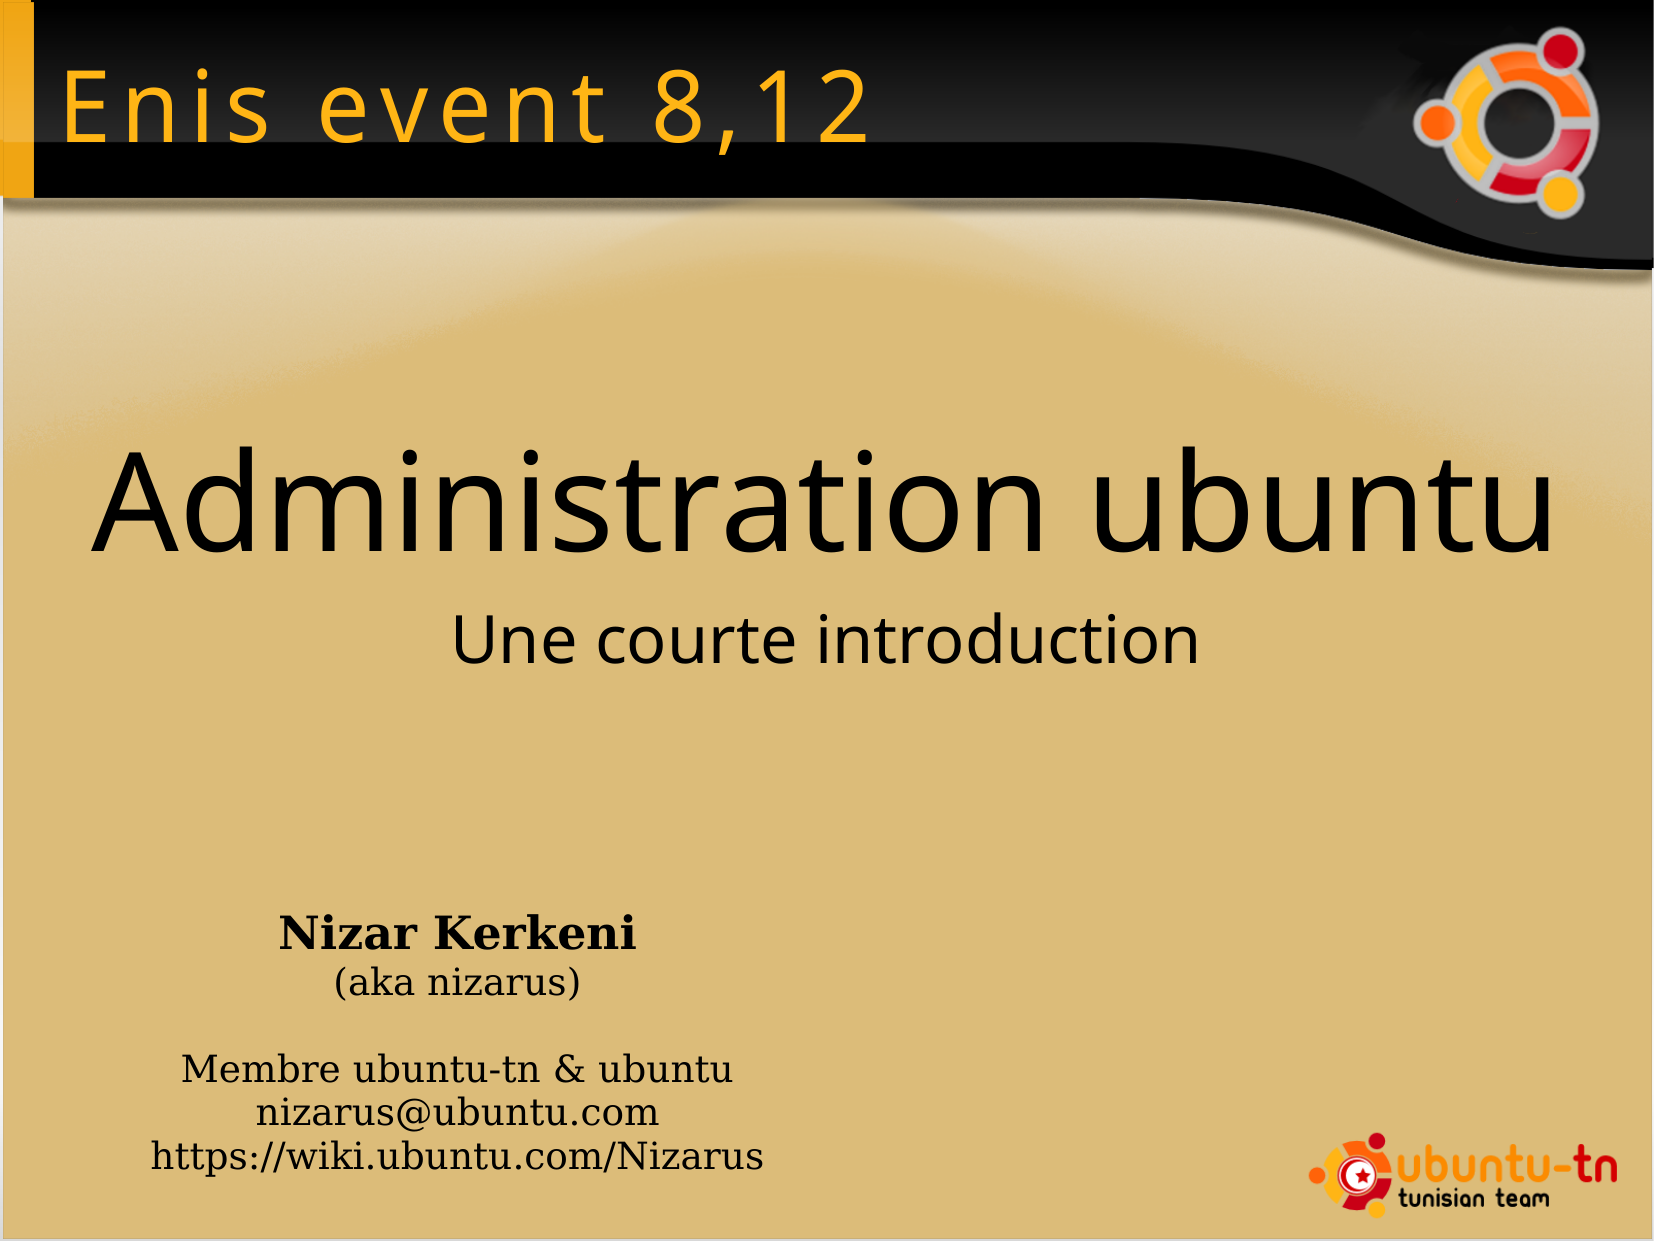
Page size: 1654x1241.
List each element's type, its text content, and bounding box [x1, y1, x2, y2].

subtitle Administration ubuntu Une courte introduction [82, 290, 1571, 798]
title Enis event 8,12 [59, 29, 1388, 178]
picture [0, 0, 1654, 1241]
text_box Nizar Kerkeni (aka nizarus) Membre ubuntu-tn & ubuntu nizarus@ubuntu.com https://wiki.ubuntu.com/Nizarus [59, 899, 857, 1186]
